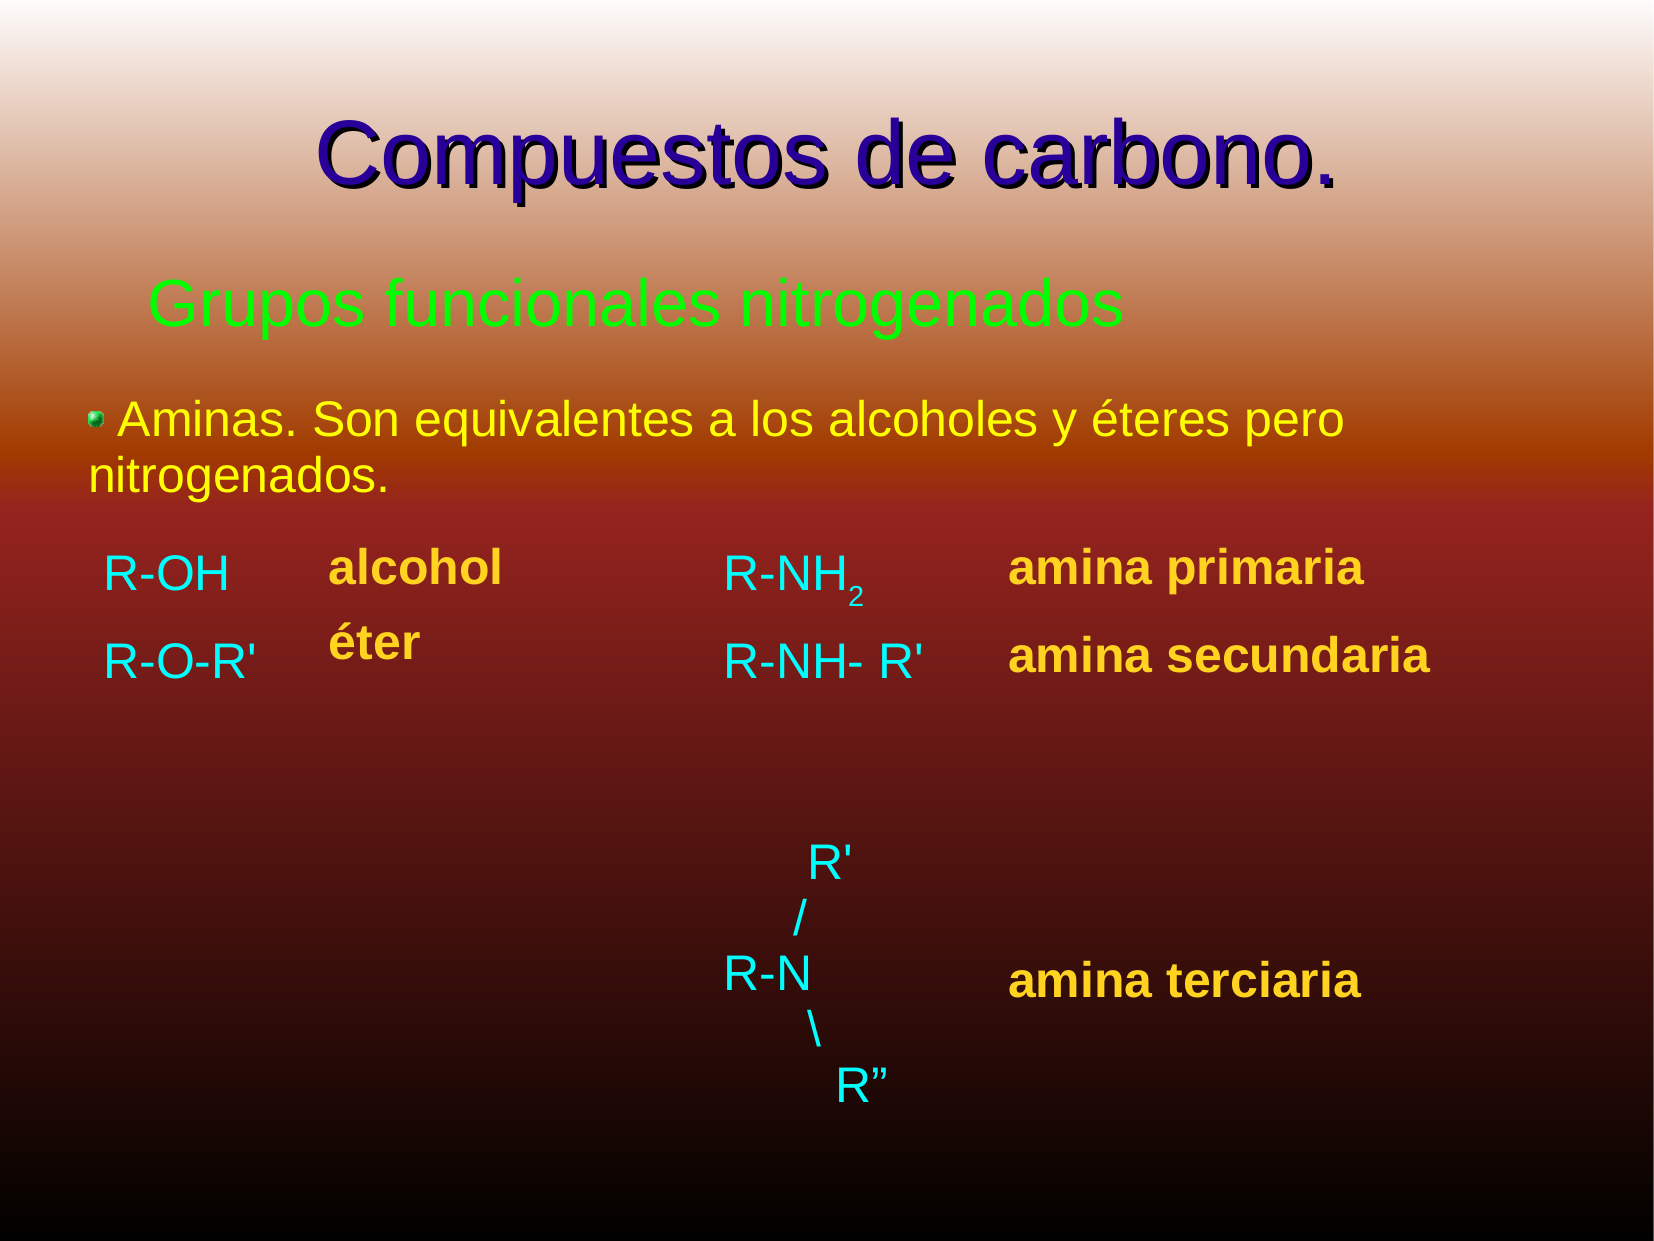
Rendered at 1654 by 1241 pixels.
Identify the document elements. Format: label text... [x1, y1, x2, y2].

text_box amina secundaria [993, 620, 1477, 692]
title Compuestos de carbono. [82, 49, 1571, 257]
text_box R-OH [88, 537, 266, 621]
text_box R' / R-N \ R” [708, 826, 1034, 1123]
text_box amina primaria [993, 531, 1477, 604]
text_box alcohol [314, 531, 621, 604]
text_box éter [314, 607, 621, 680]
text_box amina terciaria [993, 944, 1477, 1017]
picture [0, 0, 1654, 1241]
text_box Aminas. Son equivalentes a los alcoholes y éteres pero nitrogenados. [73, 383, 1595, 512]
text_box R-NH- R' [708, 626, 1034, 709]
text_box R-NH2 [708, 537, 886, 621]
text_box R-O-R' [88, 626, 296, 709]
list Grupos funcionales nitrogenados [76, 265, 1182, 355]
